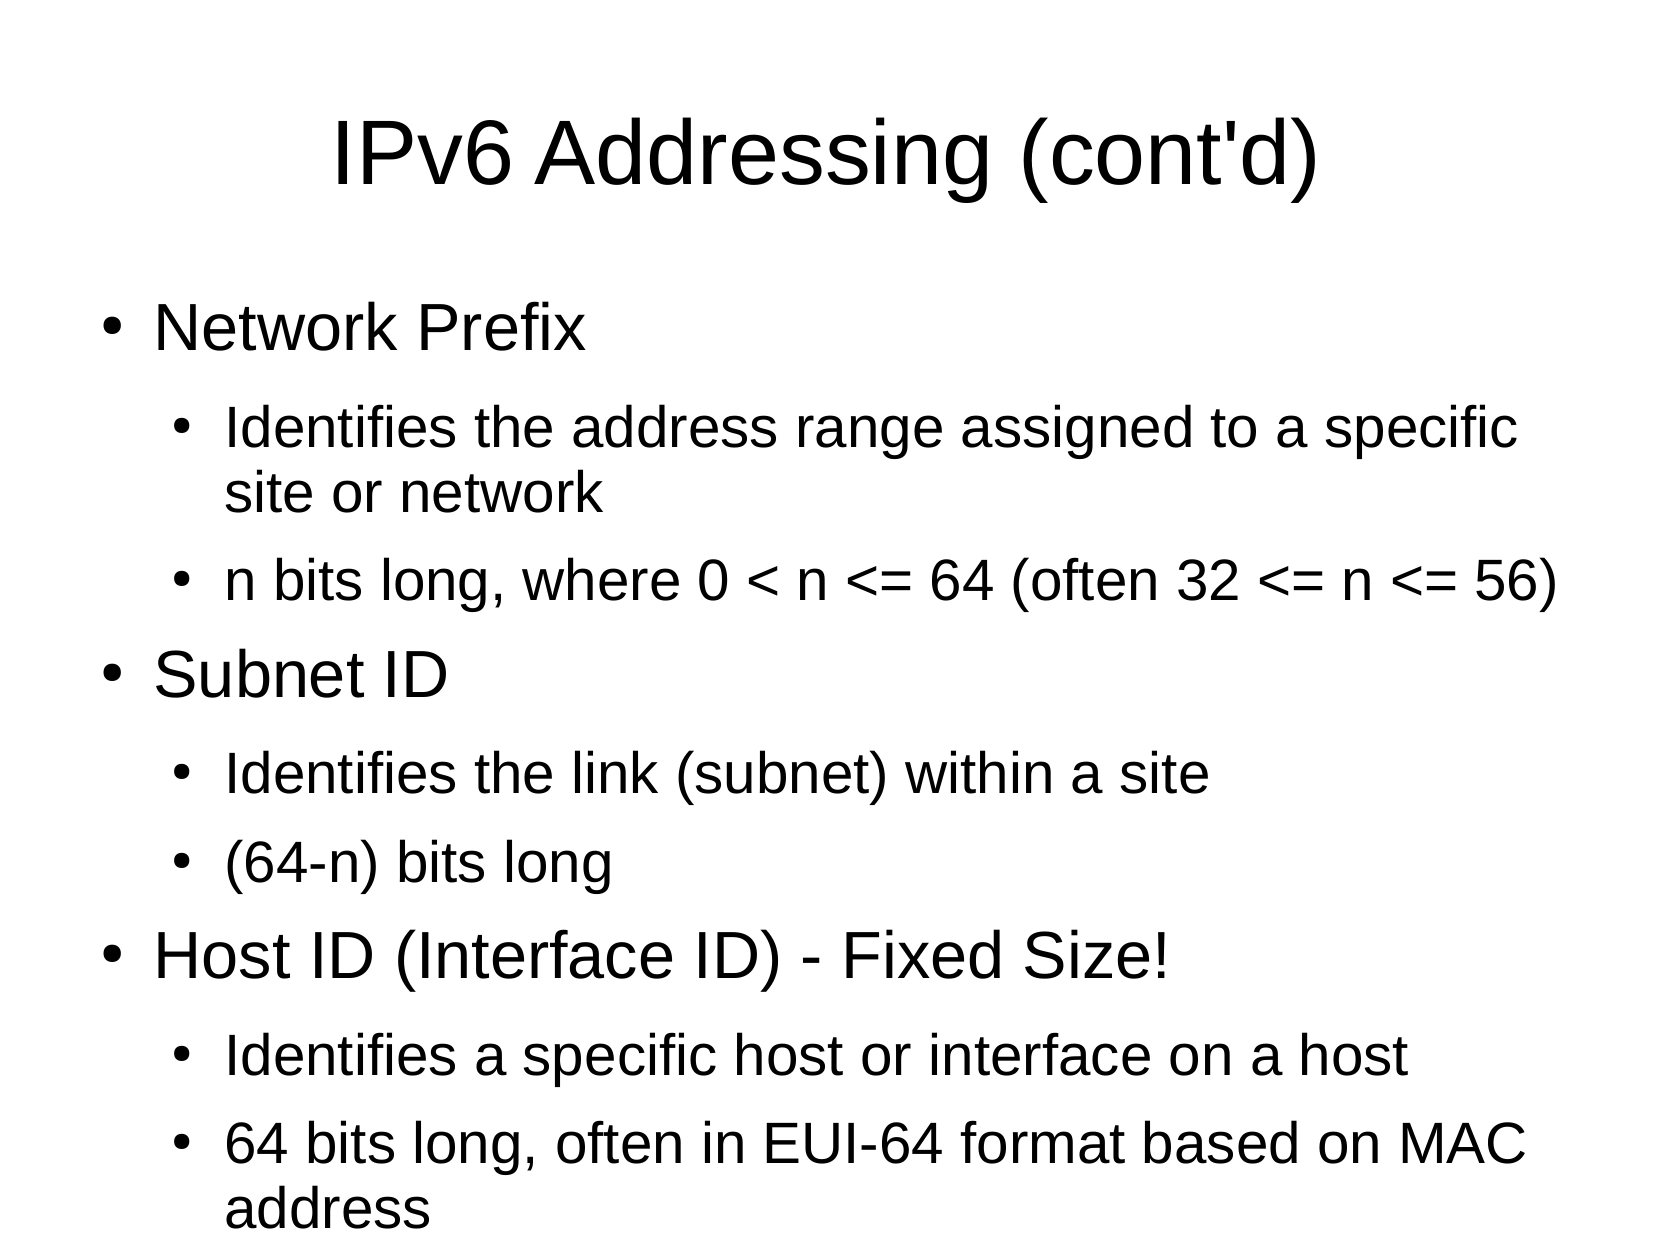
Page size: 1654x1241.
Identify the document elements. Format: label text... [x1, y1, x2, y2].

list Network Prefix Identifies the address range assigned to a specific site or network n bits long, where 0 < n <= 64 (often 32 <= n <= 56) Subnet ID Identifies the link (subnet) within a site (64-n) bits long Host ID (Interface ID) - Fixed Size! Identifies a specific host or interface on a host 64 bits long, often in EUI-64 format based on MAC address [82, 290, 1571, 1241]
title IPv6 Addressing (cont'd) [82, 56, 1571, 250]
